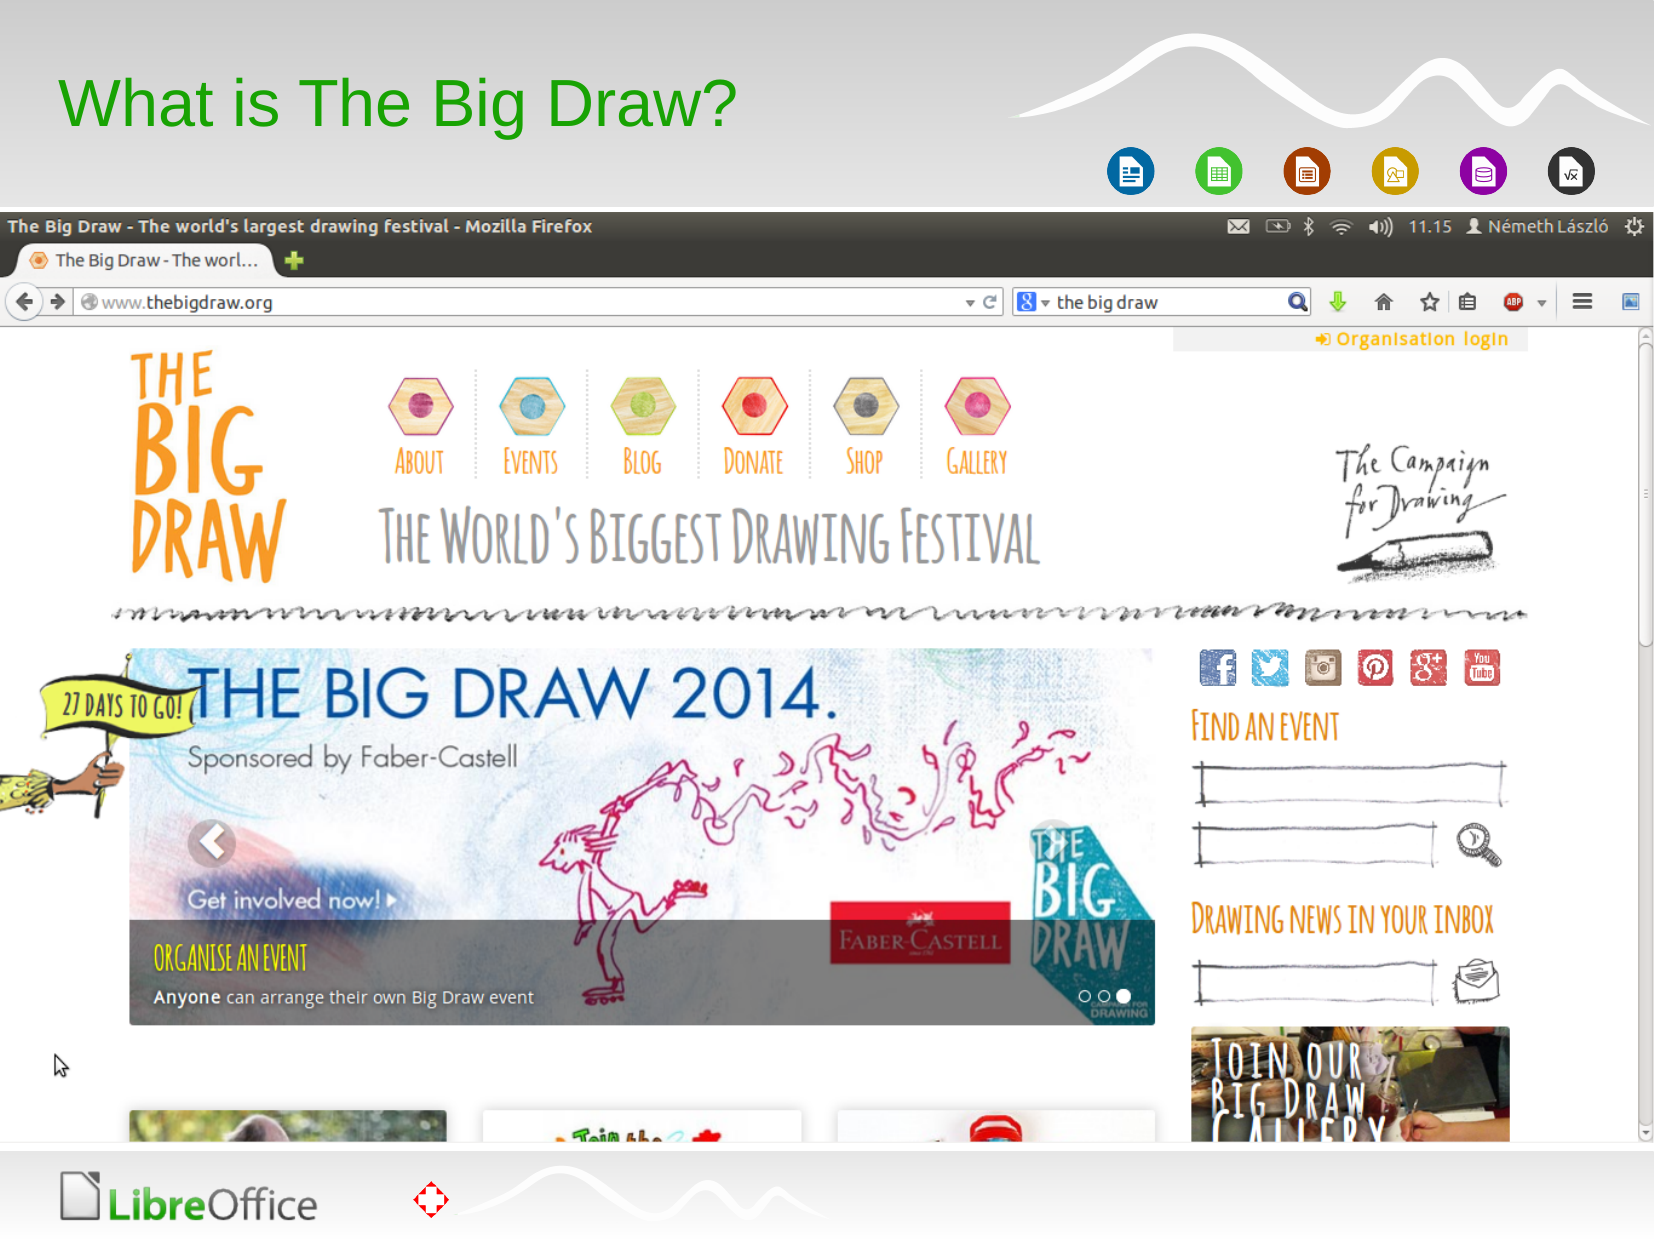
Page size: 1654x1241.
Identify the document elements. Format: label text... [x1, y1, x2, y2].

picture [41, 1152, 337, 1240]
picture [1107, 147, 1595, 195]
picture [1034, 29, 1654, 131]
picture [0, 212, 1654, 1143]
picture [413, 1163, 833, 1223]
title What is The Big Draw? [59, 29, 1034, 178]
